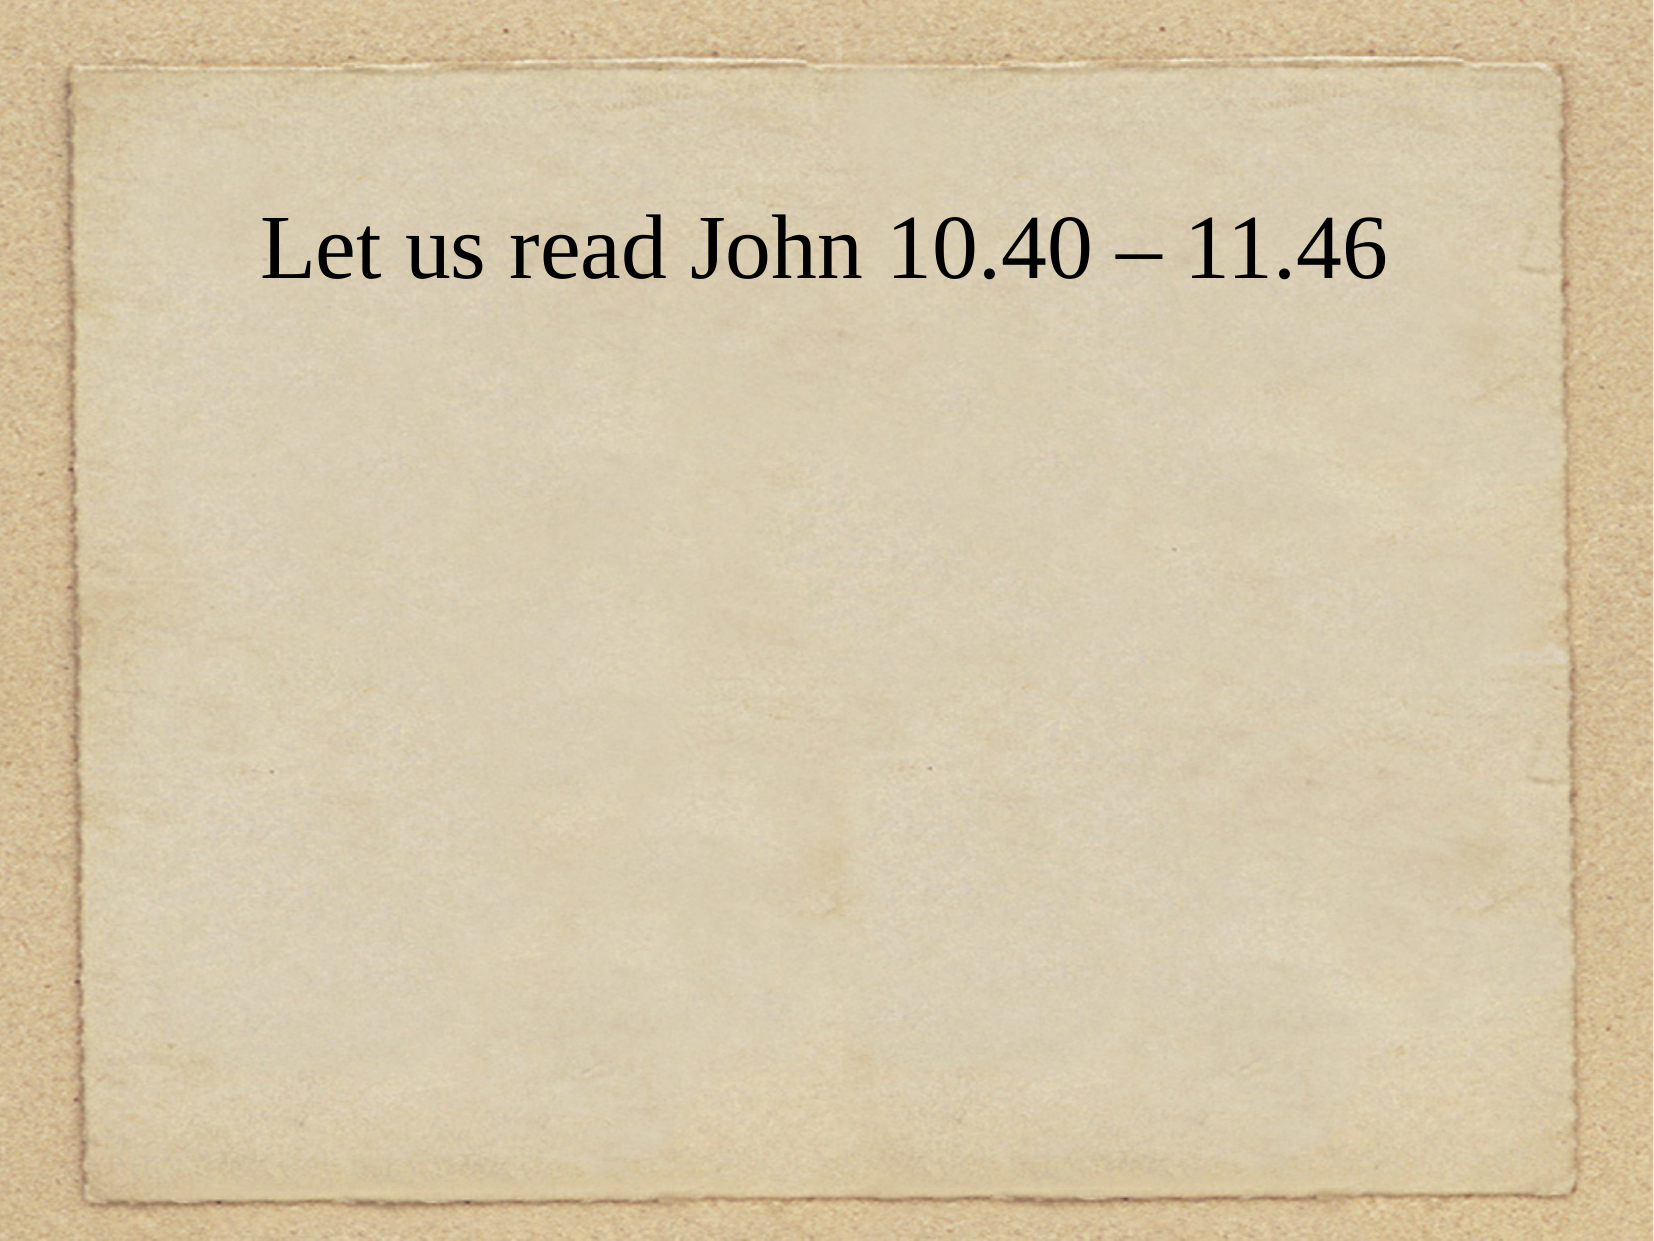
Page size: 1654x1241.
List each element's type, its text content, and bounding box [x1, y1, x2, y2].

text_box Let us read John 10.40 – 11.46 [75, 37, 1576, 1163]
picture [0, 0, 1654, 1241]
